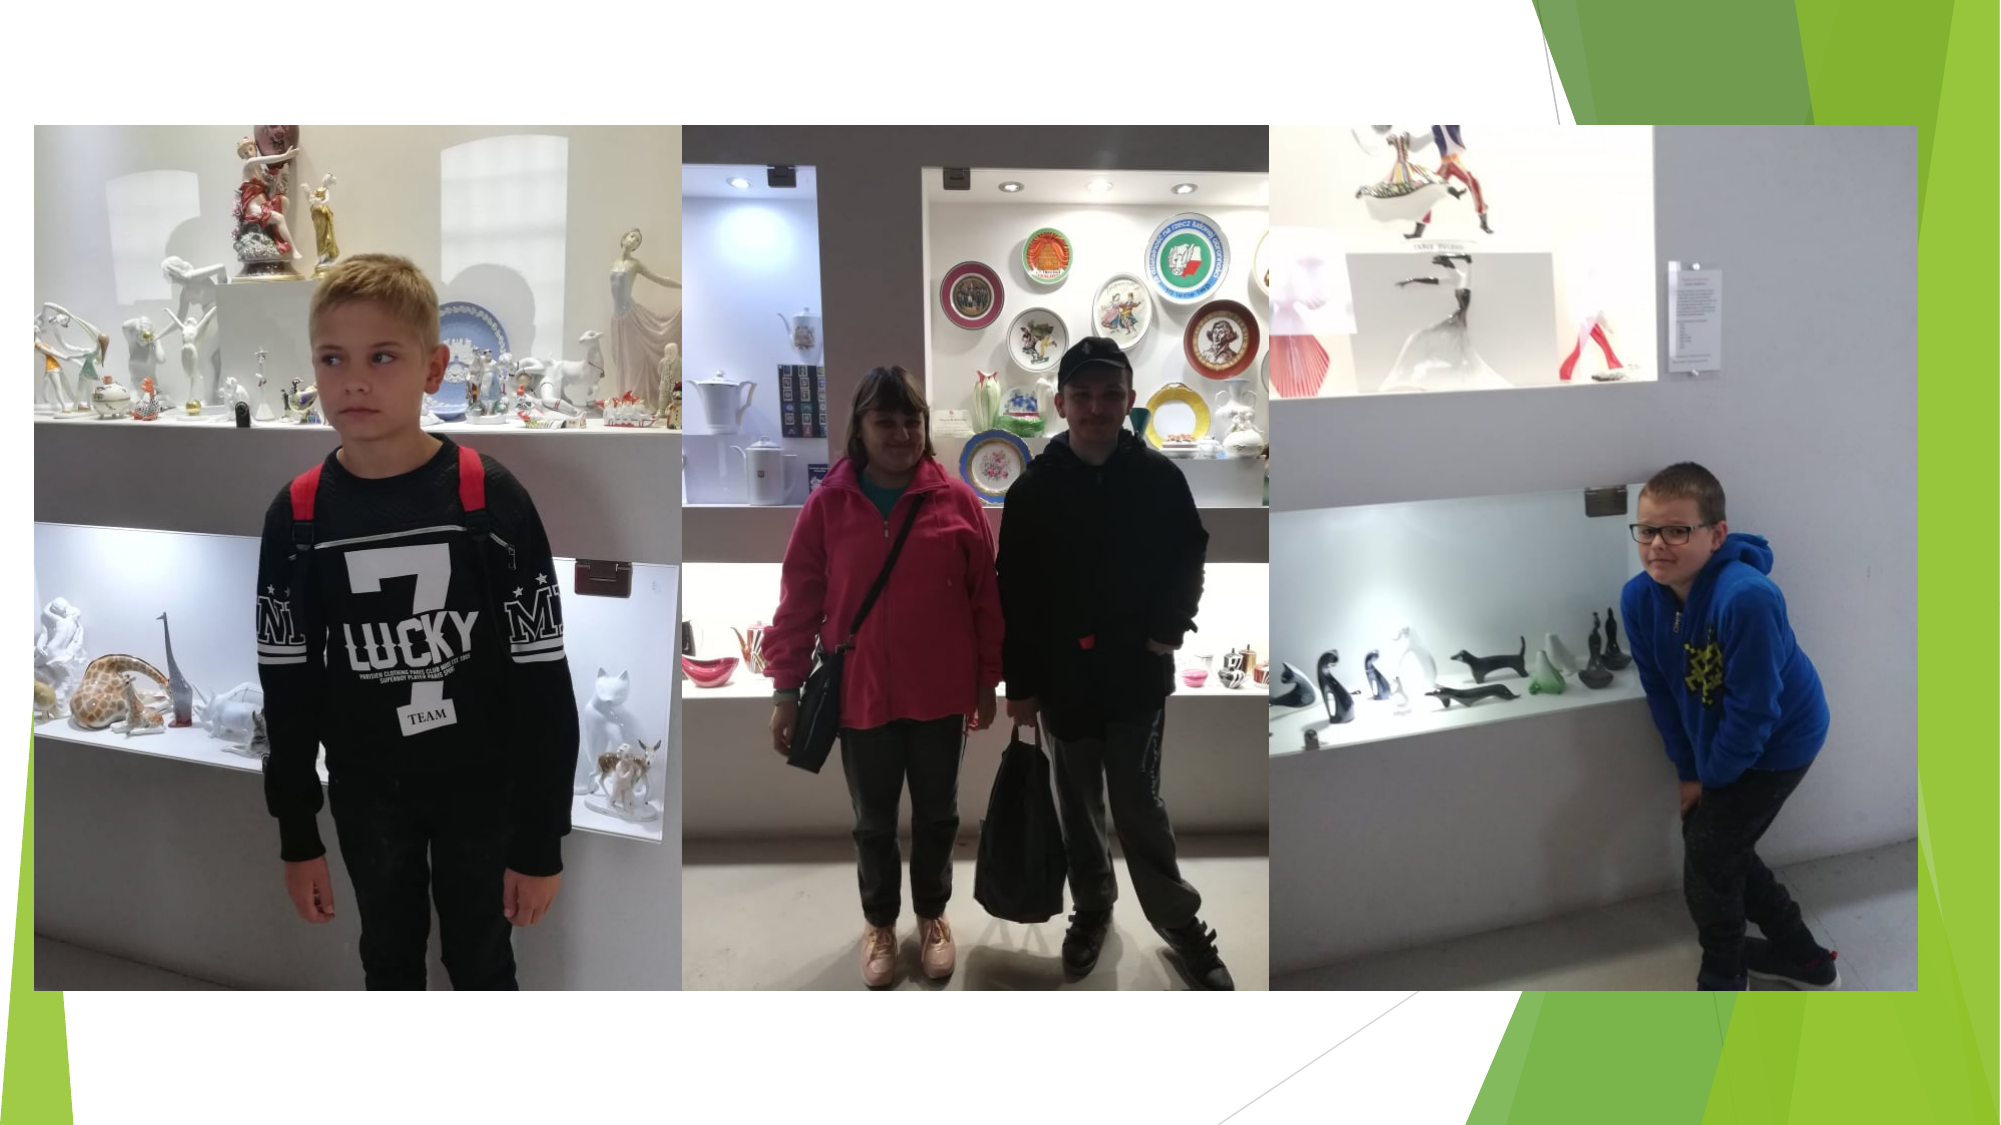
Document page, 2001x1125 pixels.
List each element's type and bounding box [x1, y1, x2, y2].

picture [34, 125, 1918, 991]
